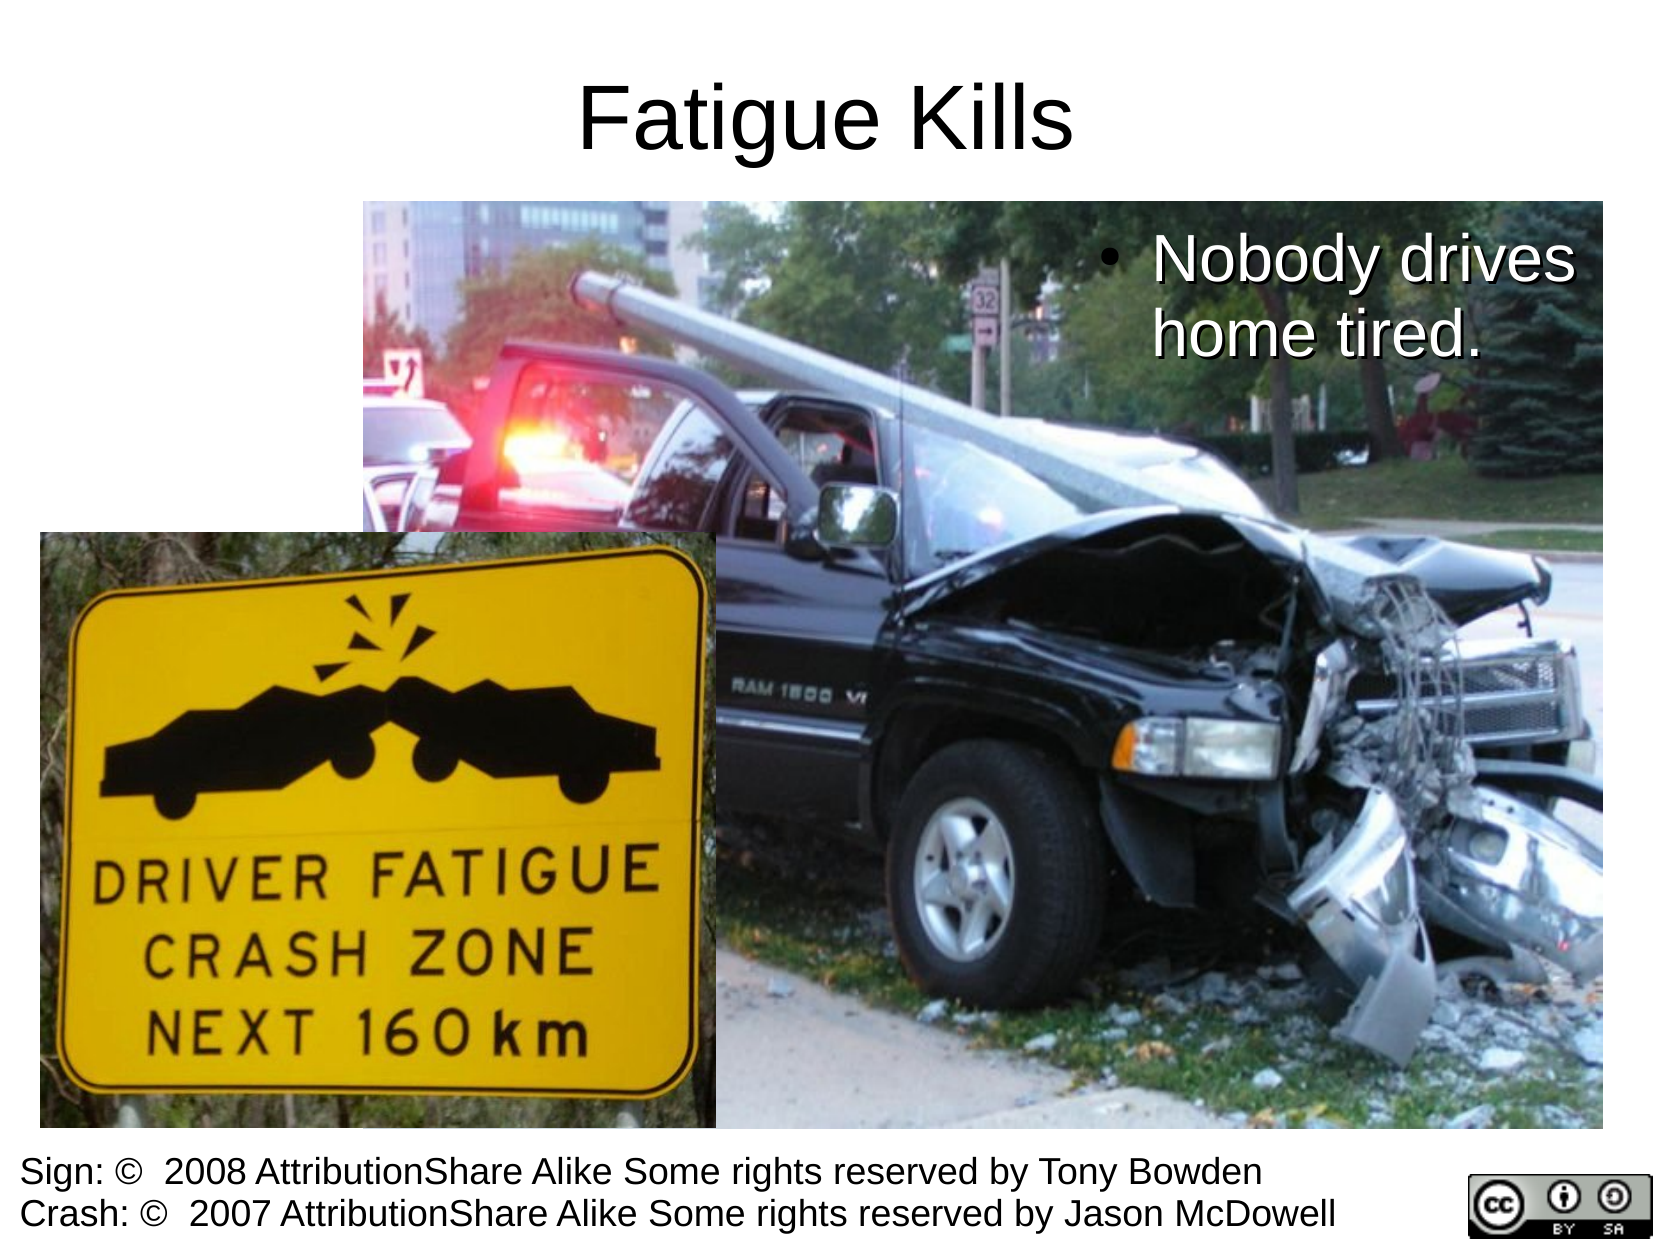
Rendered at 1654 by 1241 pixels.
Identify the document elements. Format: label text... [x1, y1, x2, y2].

list Nobody drives home tired. [1080, 221, 1590, 454]
title Fatigue Kills [82, 13, 1571, 222]
text_box Sign: © 2008 AttributionShare Alike Some rights reserved by Tony Bowden Crash: © 2007 AttributionShare Alike Some rights reserved by Jason McDowell [4, 1142, 1353, 1241]
picture [1468, 1174, 1653, 1239]
picture [40, 201, 1603, 1129]
